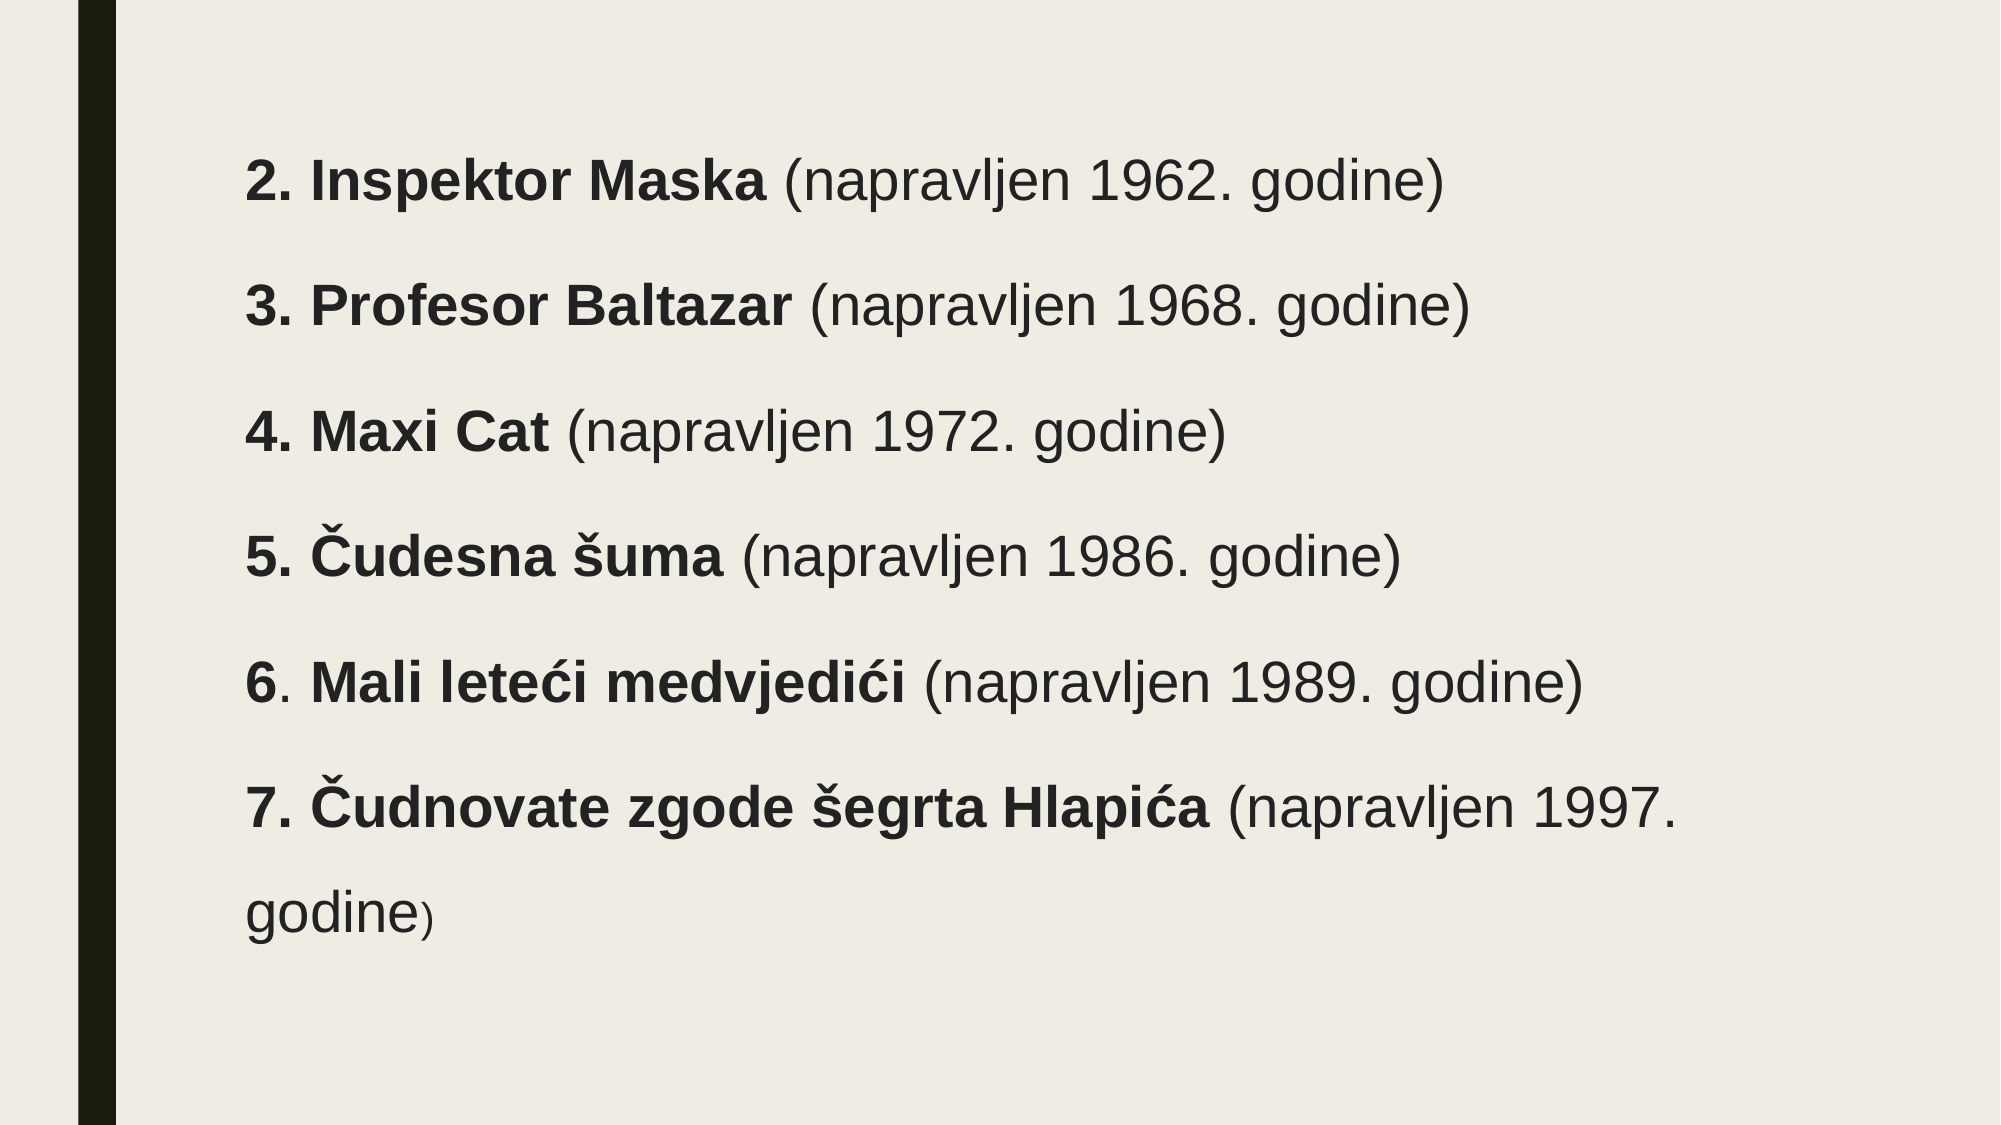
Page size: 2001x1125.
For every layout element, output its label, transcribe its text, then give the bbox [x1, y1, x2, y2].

list 2. Inspektor Maska (napravljen 1962. godine) 3. Profesor Baltazar (napravljen 1968. godine) 4. Maxi Cat (napravljen 1972. godine) 5. Čudesna šuma (napravljen 1986. godine) 6. Mali leteći medvjedići (napravljen 1989. godine) 7. Čudnovate zgode šegrta Hlapića (napravljen 1997. godine) [230, 99, 1860, 1074]
